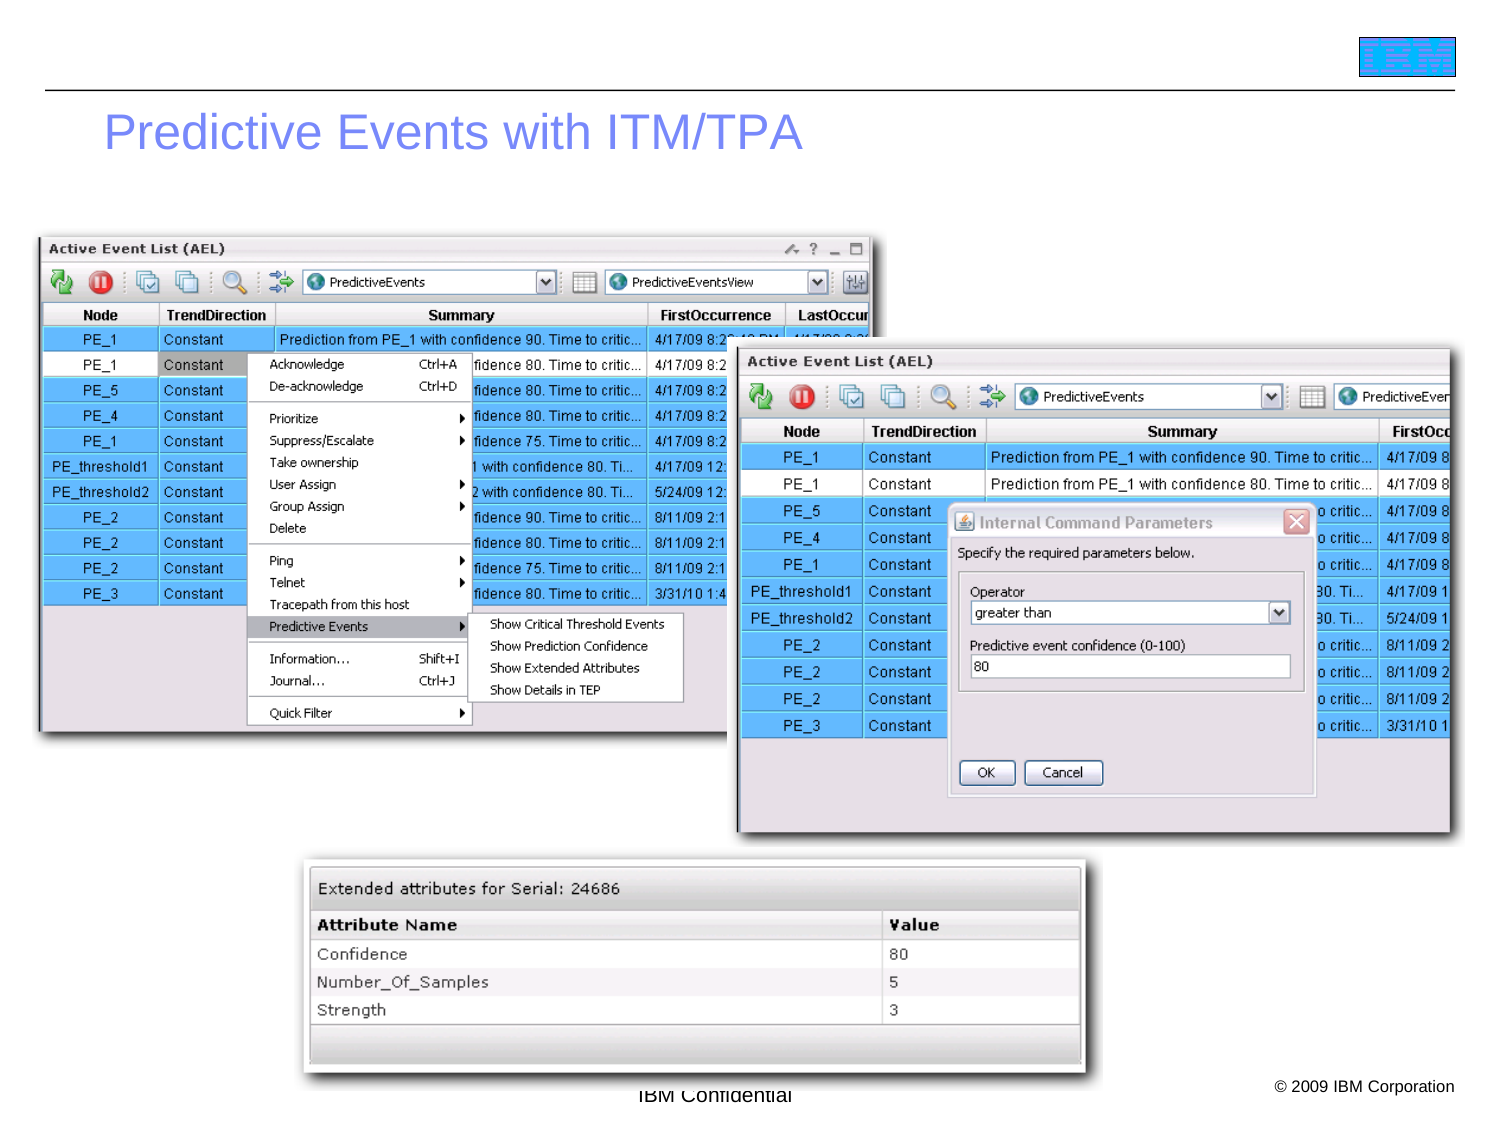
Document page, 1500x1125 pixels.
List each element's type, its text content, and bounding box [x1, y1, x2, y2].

title Predictive Events with ITM/TPA [88, 91, 1415, 169]
picture [32, 228, 1465, 1091]
